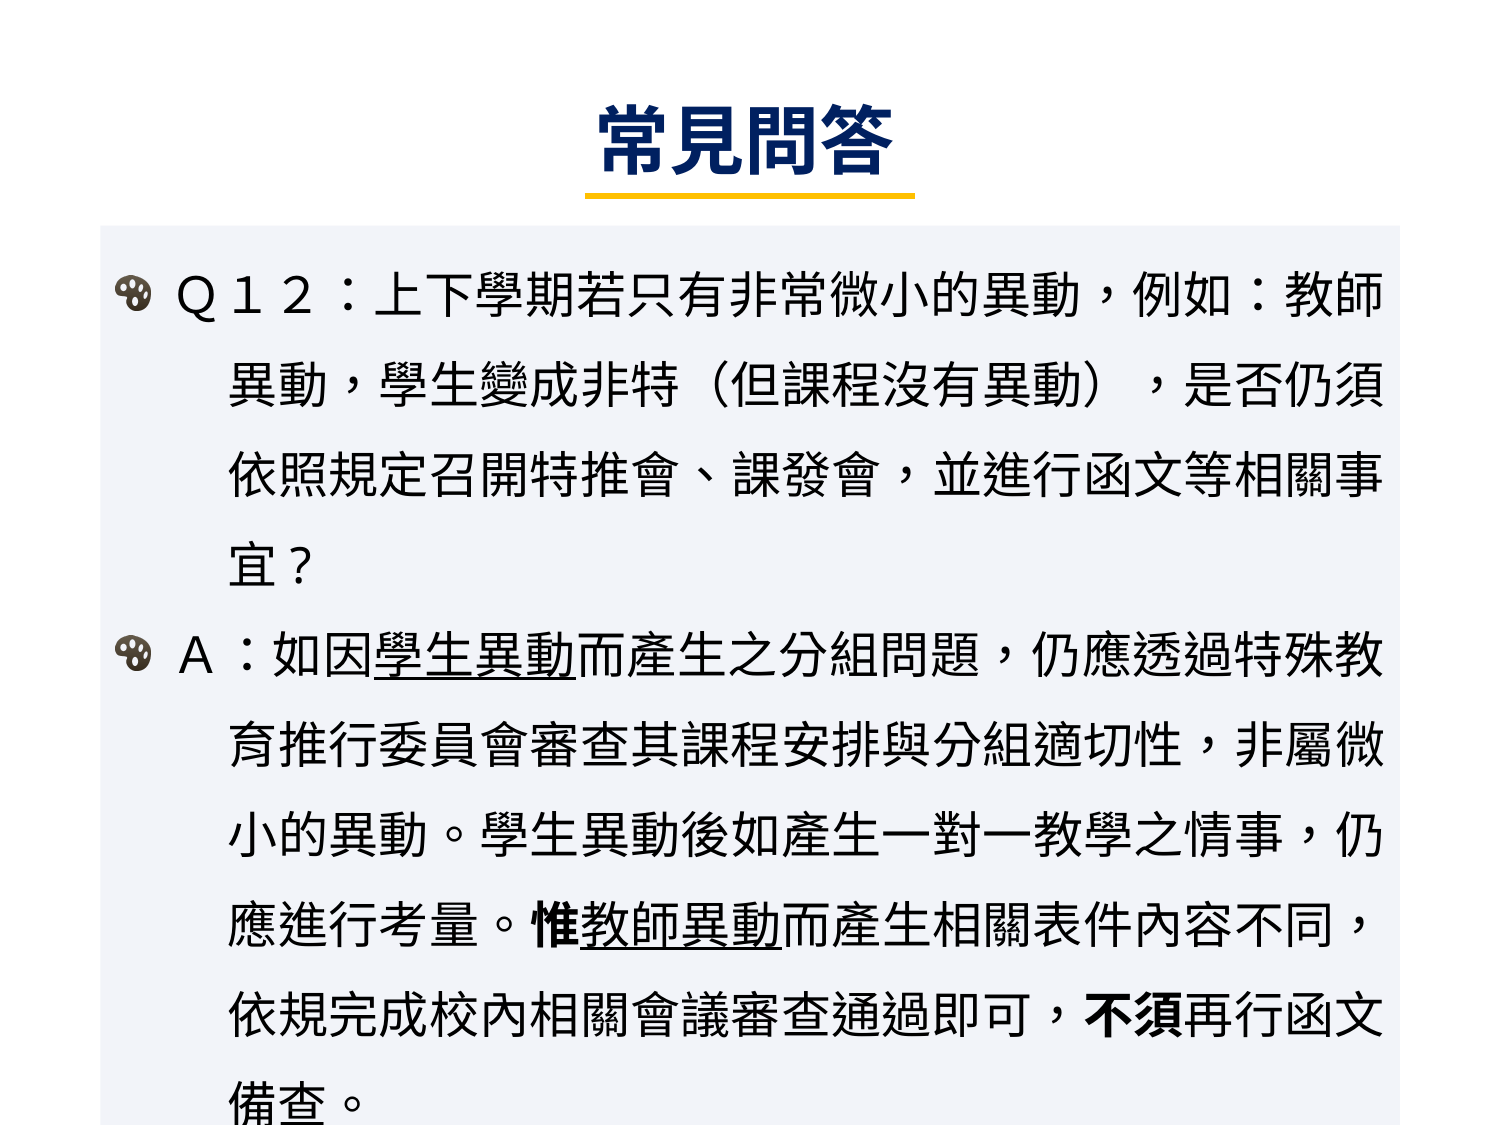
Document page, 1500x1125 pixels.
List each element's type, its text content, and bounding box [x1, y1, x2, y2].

text_box Ｑ１２：上下學期若只有非常微小的異動，例如：教師異動，學生變成非特（但課程沒有異動），是否仍須依照規定召開特推會、課發會，並進行函文等相關事宜? Ａ：如因學生異動而產生之分組問題，仍應透過特殊教育推行委員會審查其課程安排與分組適切性，非屬微小的異動。學生異動後如產生一對一教學之情事，仍應進行考量。惟教師異動而產生相關表件內容不同，依規完成校內相關會議審查通過即可，不須再行函文備查。 [100, 225, 1400, 968]
title 常見問答 [41, 45, 1447, 233]
